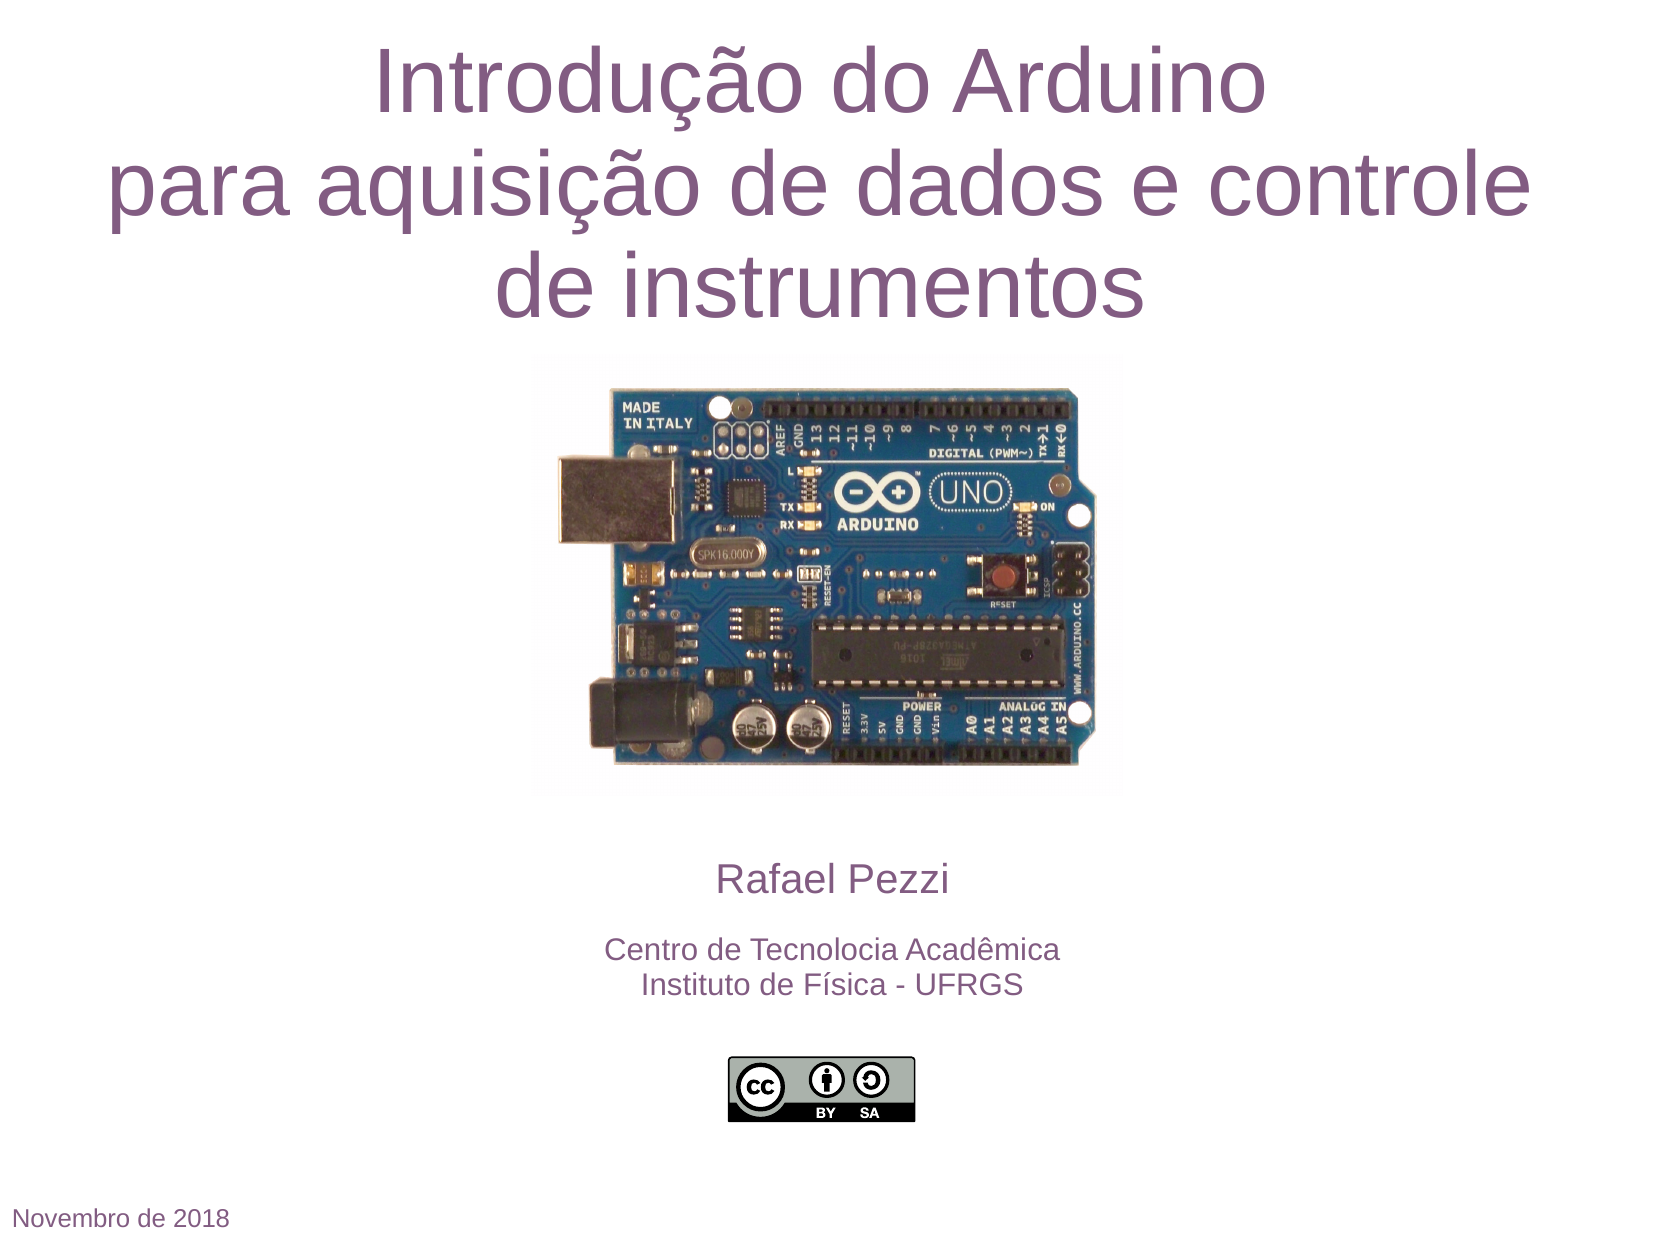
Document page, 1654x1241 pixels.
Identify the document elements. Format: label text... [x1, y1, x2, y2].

picture [531, 354, 1123, 796]
picture [727, 1056, 916, 1123]
title Introdução do Arduino para aquisição de dados e controle de instrumentos [76, 29, 1565, 338]
list Rafael Pezzi Centro de Tecnolocia Acadêmica Instituto de Física - UFRGS [88, 856, 1577, 1034]
text_box Novembro de 2018 [5, 1204, 237, 1235]
